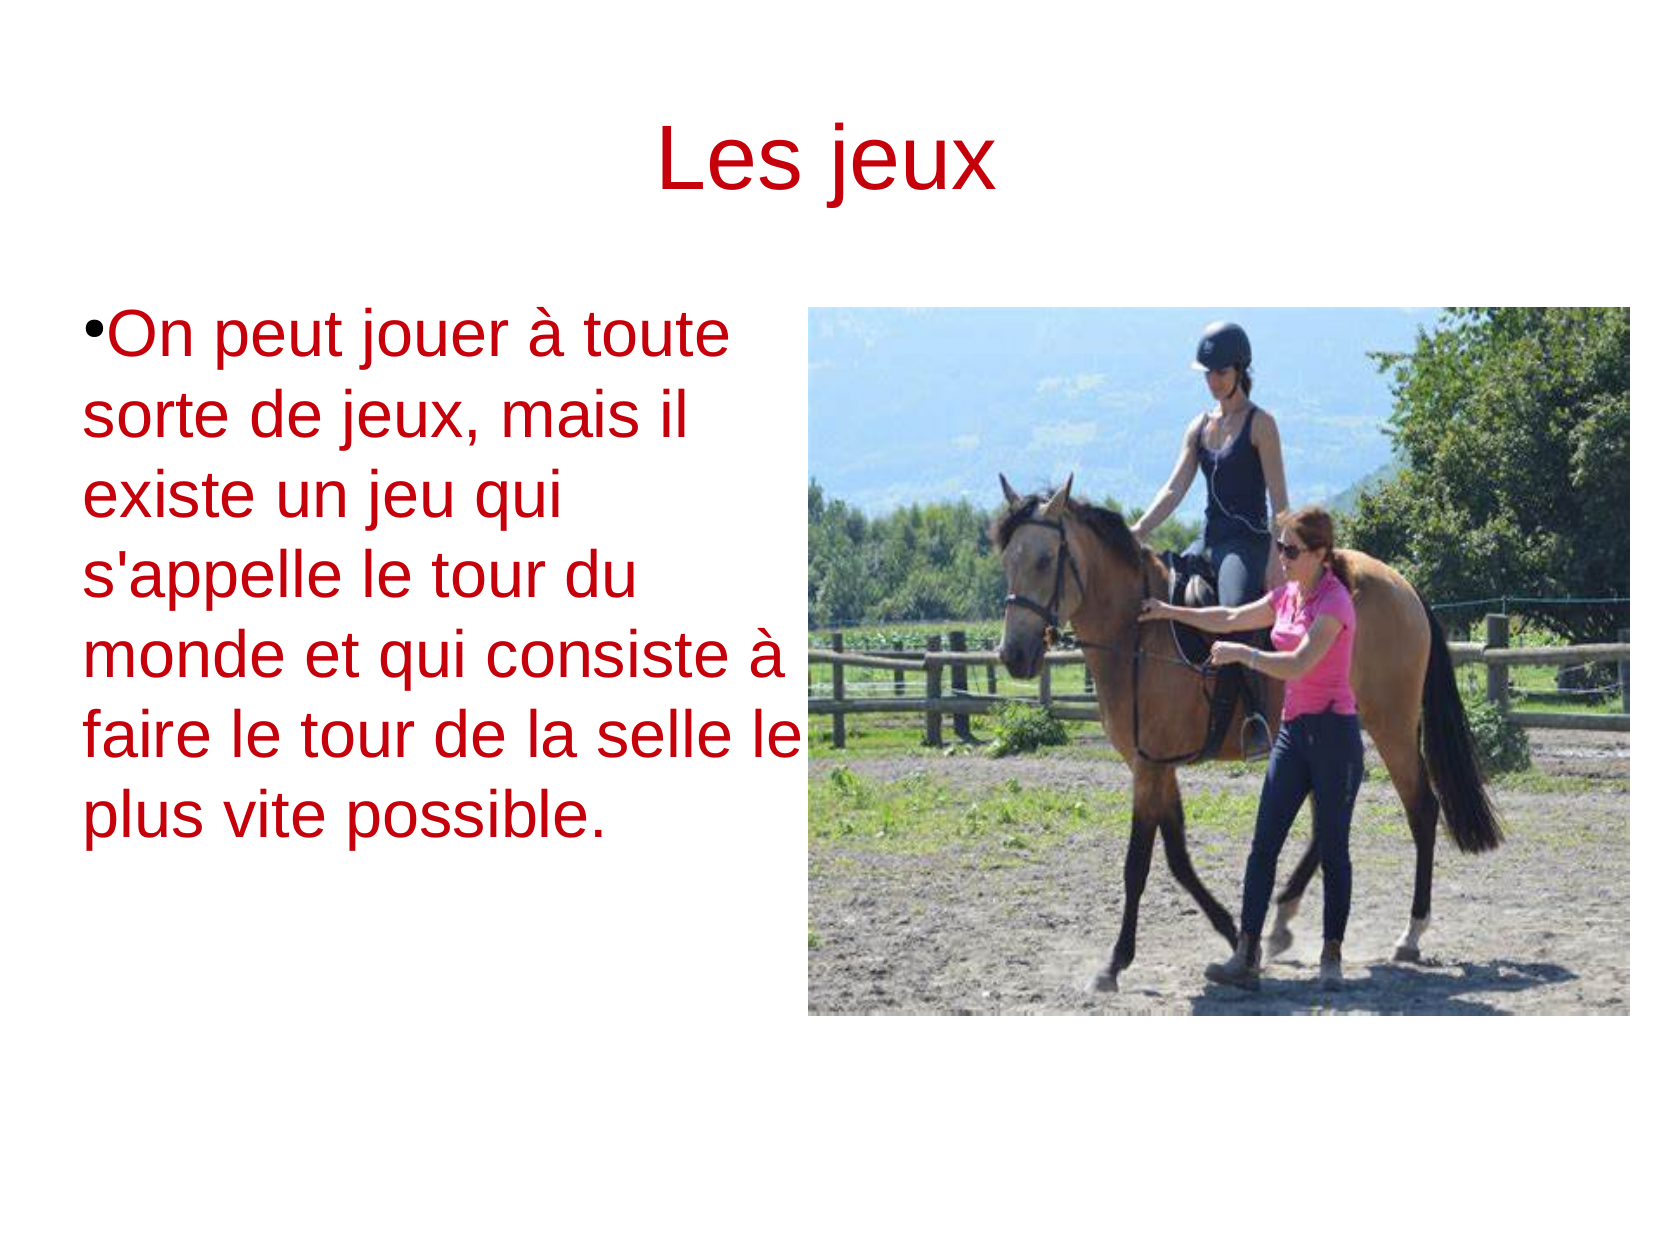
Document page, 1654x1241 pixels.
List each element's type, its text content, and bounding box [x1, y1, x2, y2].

title Les jeux [82, 49, 1571, 257]
list On peut jouer à toute sorte de jeux, mais il existe un jeu qui s'appelle le tour du monde et qui consiste à faire le tour de la selle le plus vite possible. [82, 290, 809, 1109]
picture [808, 307, 1630, 1016]
